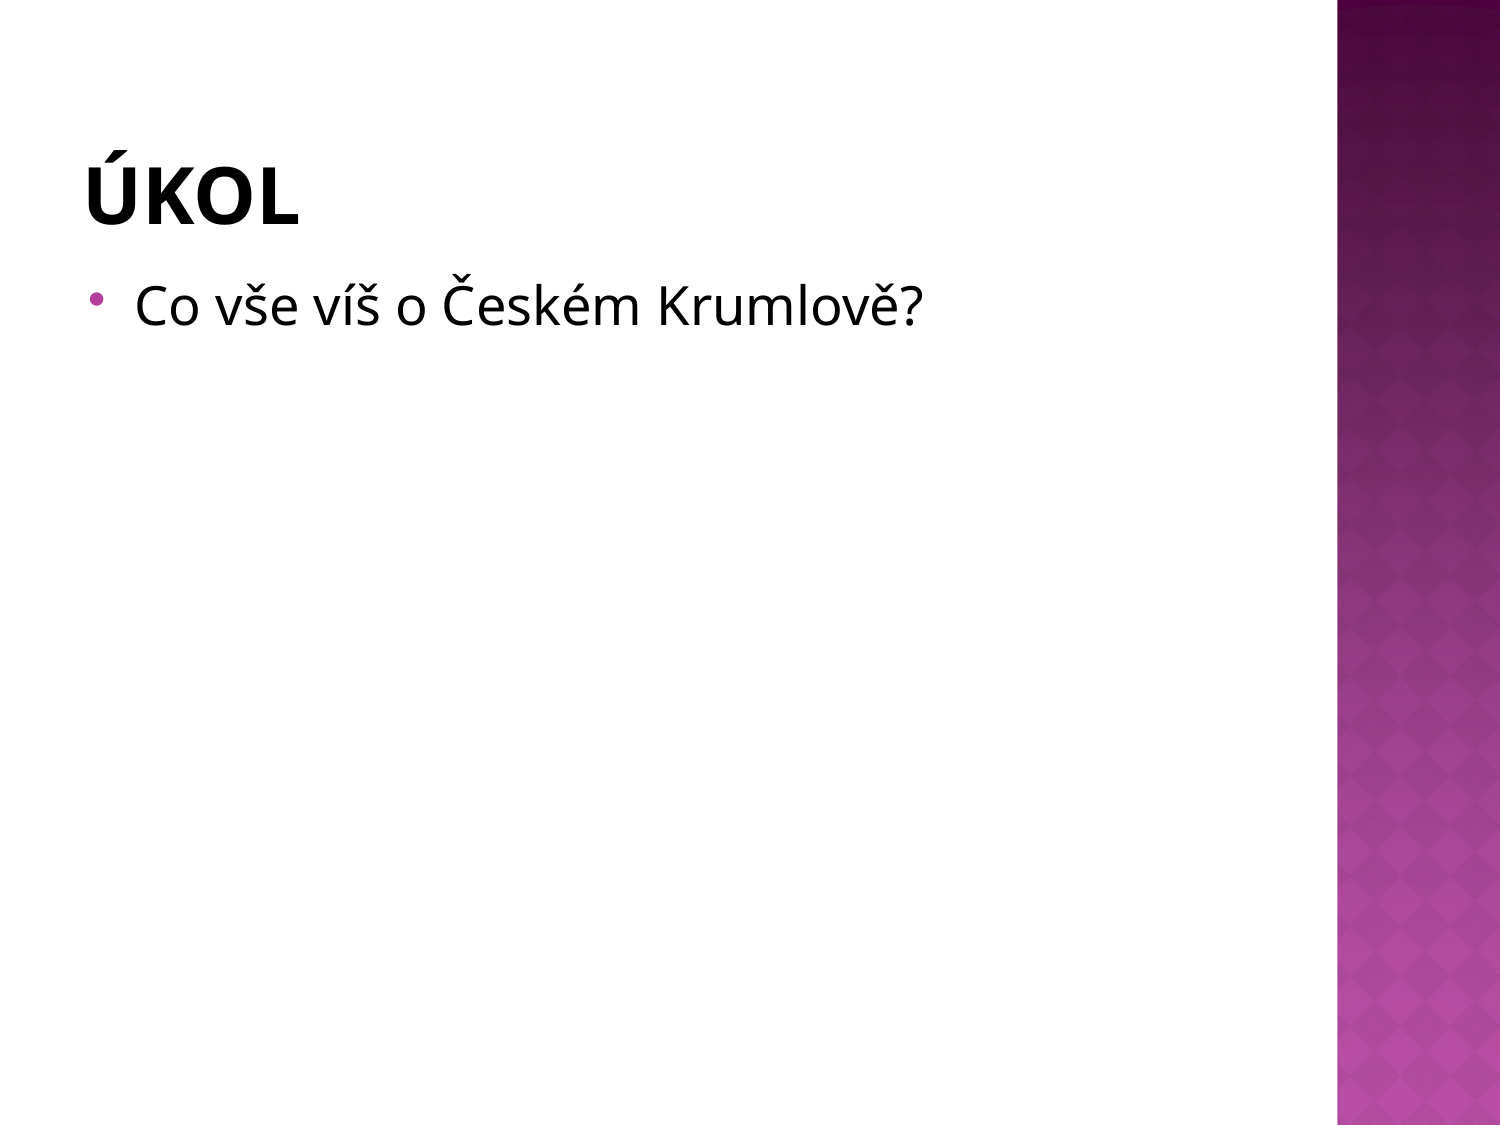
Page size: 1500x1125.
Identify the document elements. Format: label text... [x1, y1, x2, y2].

title Úkol [75, 52, 1263, 241]
list Co vše víš o Českém Krumlově? [75, 264, 1263, 1060]
